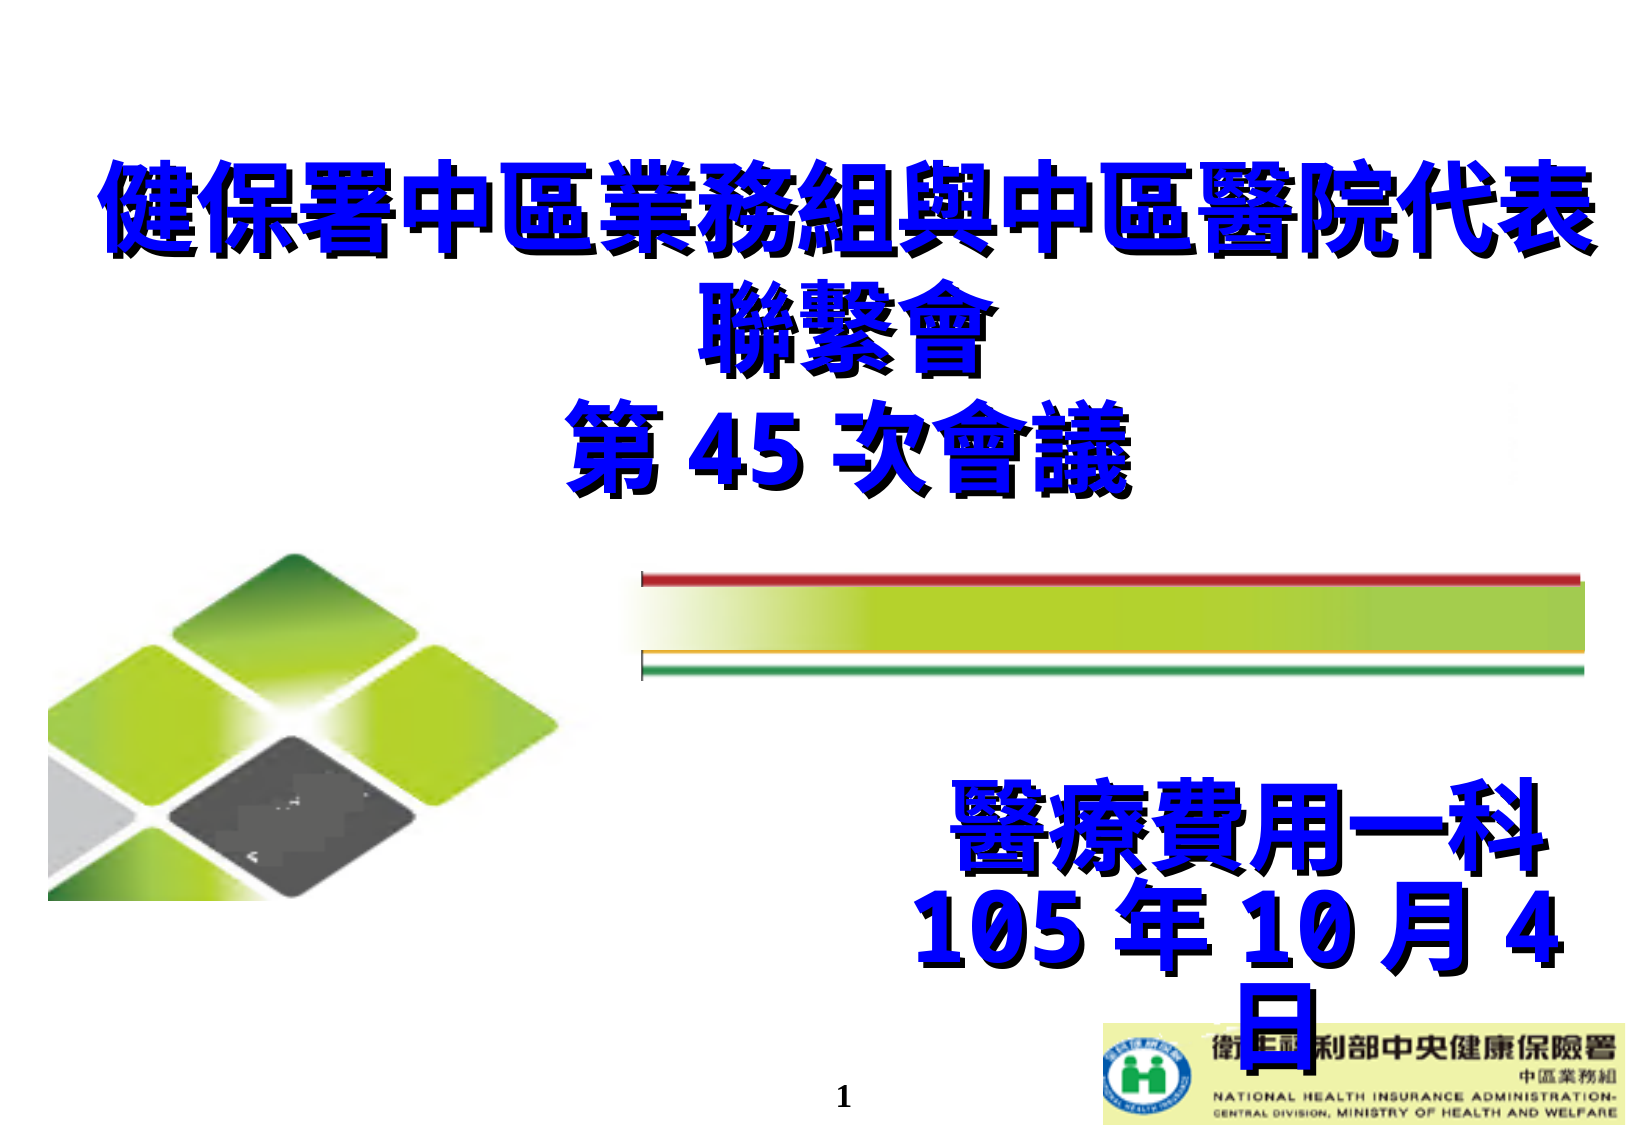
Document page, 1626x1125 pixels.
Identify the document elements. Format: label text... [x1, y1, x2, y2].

title 健保署中區業務組與中區醫院代表聯繫會 第45次會議 [65, 137, 1625, 469]
subtitle 醫療費用一科 105年10月4日 [868, 774, 1625, 1035]
